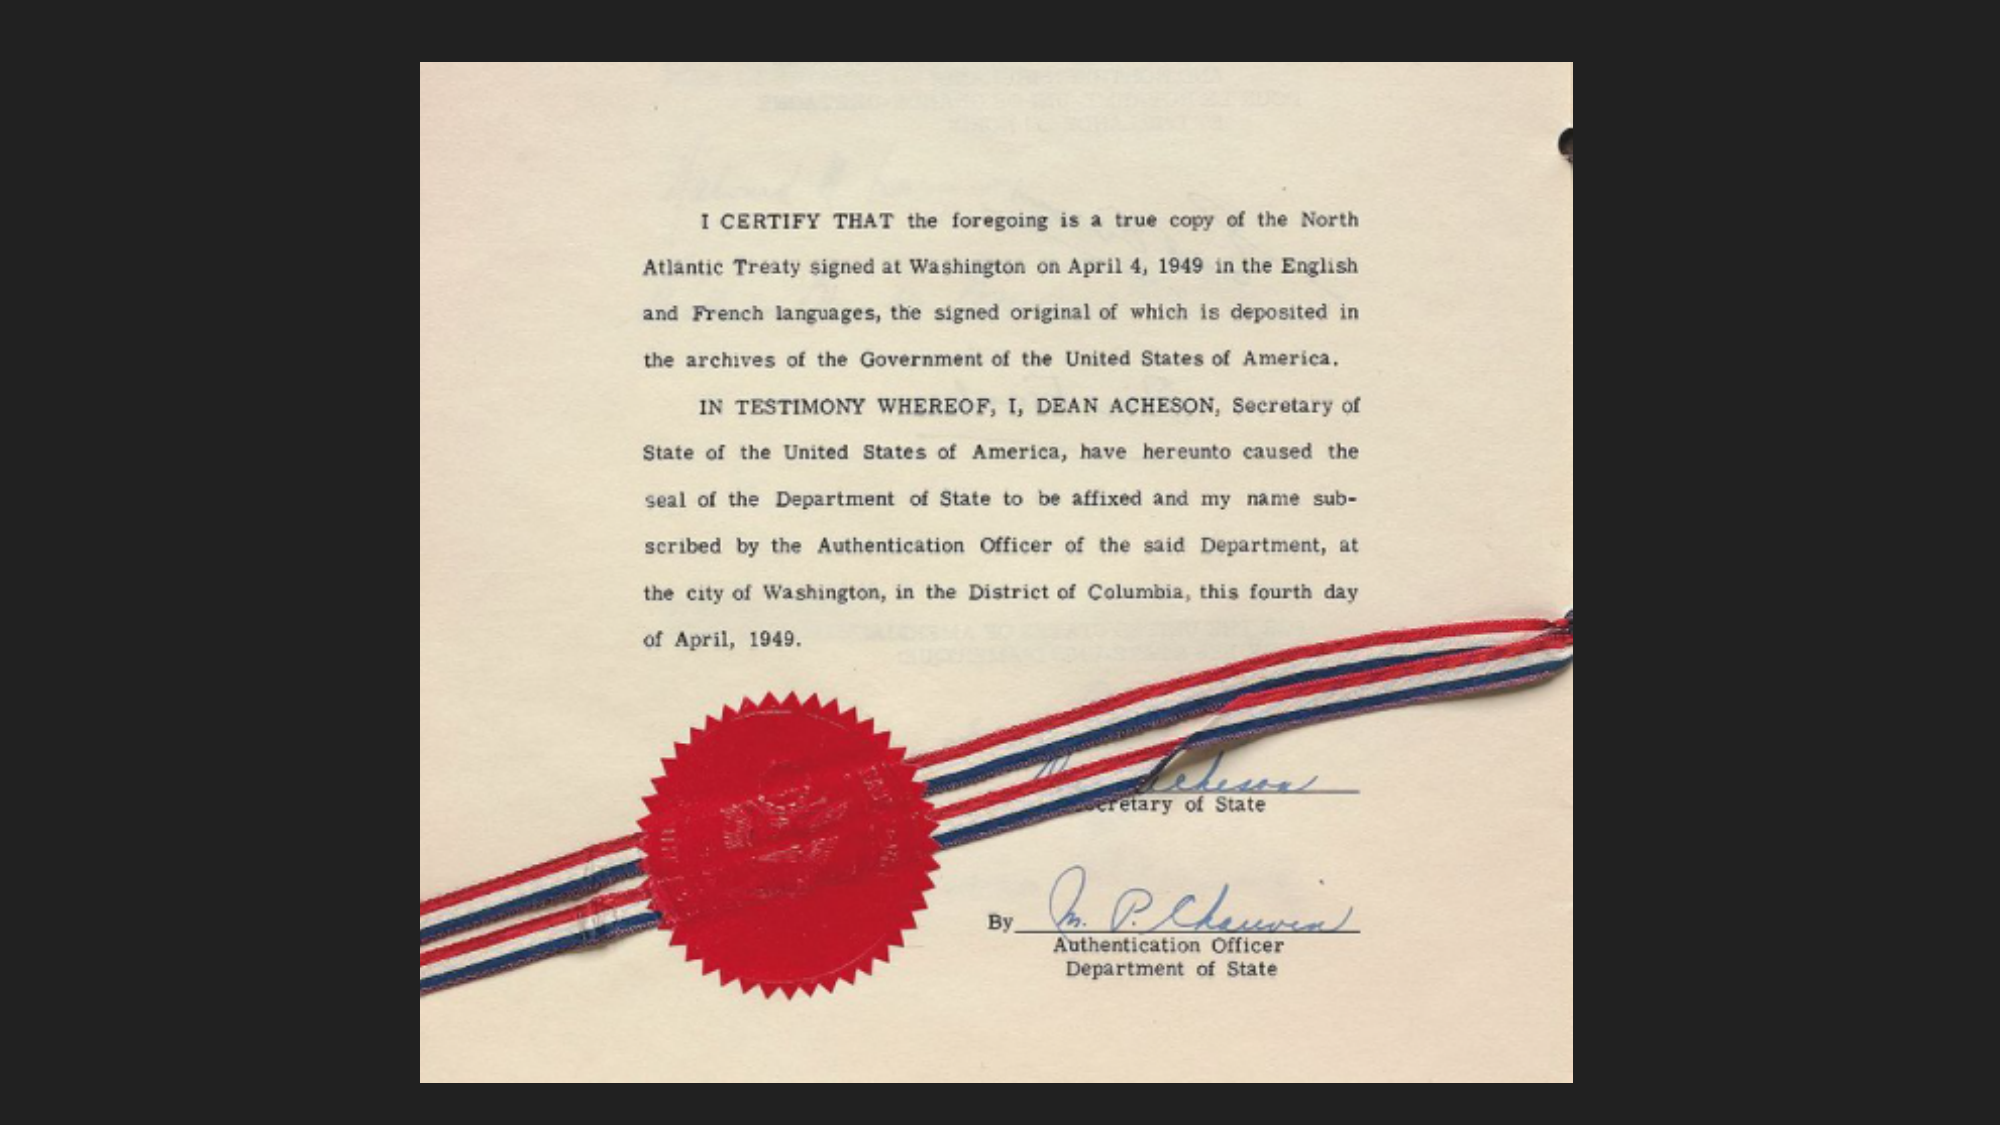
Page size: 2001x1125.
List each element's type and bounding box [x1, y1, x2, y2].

picture [420, 62, 1573, 1083]
